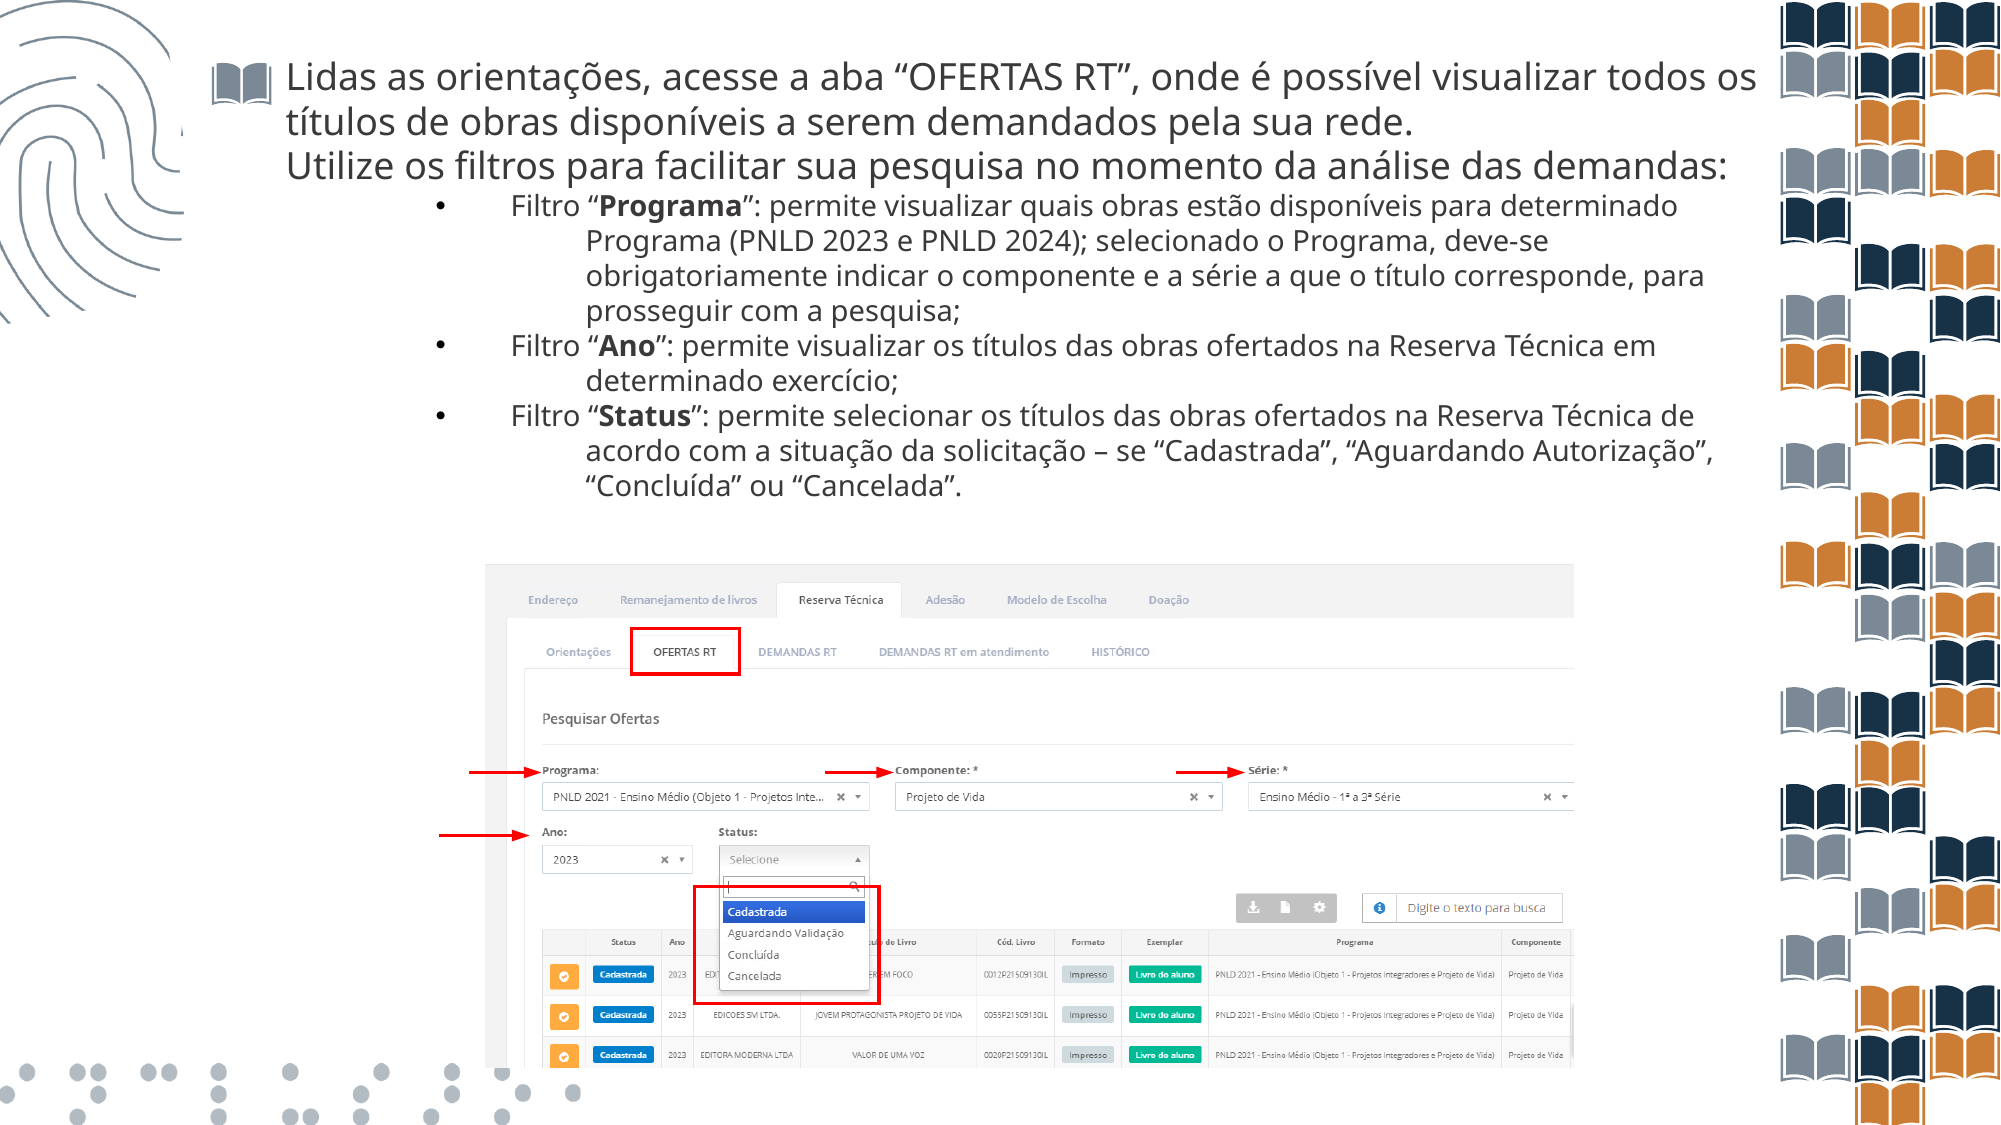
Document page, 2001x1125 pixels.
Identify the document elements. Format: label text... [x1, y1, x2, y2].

text_box [1855, 689, 1926, 835]
text_box [1855, 592, 1926, 643]
text_box [1855, 490, 1926, 540]
text_box [0, 0, 210, 326]
text_box [1929, 293, 2000, 343]
text_box [1789, 440, 1851, 491]
text_box [1929, 539, 2000, 735]
text_box [1929, 242, 2000, 292]
text_box [1780, 1032, 1851, 1082]
text_box [211, 60, 270, 106]
text_box [1929, 834, 2000, 932]
text_box [1789, 145, 1851, 245]
text_box [1780, 684, 1851, 735]
text_box Lidas as orientações, acesse a aba “OFERTAS RT”, onde é possível visualizar todos os títulos de obras disponíveis a serem demandados pela sua rede. Utilize os filtros para facilitar sua pesquisa no momento da análise das demandas: Filtro “Programa”: permite visualizar quais obras estão disponíveis para determinado Programa (PNLD 2023 e PNLD 2024); selecionado o Programa, deve-se obrigatoriamente indicar o componente e a série a que o título corresponde, para prosseguir com a pesquisa; Filtro “Ano”: permite visualizar os títulos das obras ofertados na Reserva Técnica em determinado exercício; Filtro “Status”: permite selecionar os títulos das obras ofertados na Reserva Técnica de acordo com a situação da solicitação – se “Cadastrada”, “Aguardando Autorização”, “Concluída” ou “Cancelada”. [270, 45, 1789, 560]
text_box [1780, 781, 1851, 882]
text_box [0, 1063, 581, 1125]
text_box [1855, 0, 1926, 197]
text_box [1855, 983, 1926, 1125]
text_box [1855, 241, 1926, 292]
text_box [1855, 348, 1926, 447]
text_box [1780, 539, 1851, 589]
text_box [1929, 983, 2000, 1081]
text_box [1789, 292, 1851, 392]
picture [485, 565, 1574, 1068]
text_box [1855, 885, 1926, 936]
text_box [1780, 932, 1851, 983]
text_box [1929, 0, 2000, 97]
text_box [1855, 541, 1926, 591]
text_box [1929, 392, 2000, 492]
text_box [1780, 0, 1851, 99]
text_box [1929, 147, 2000, 198]
